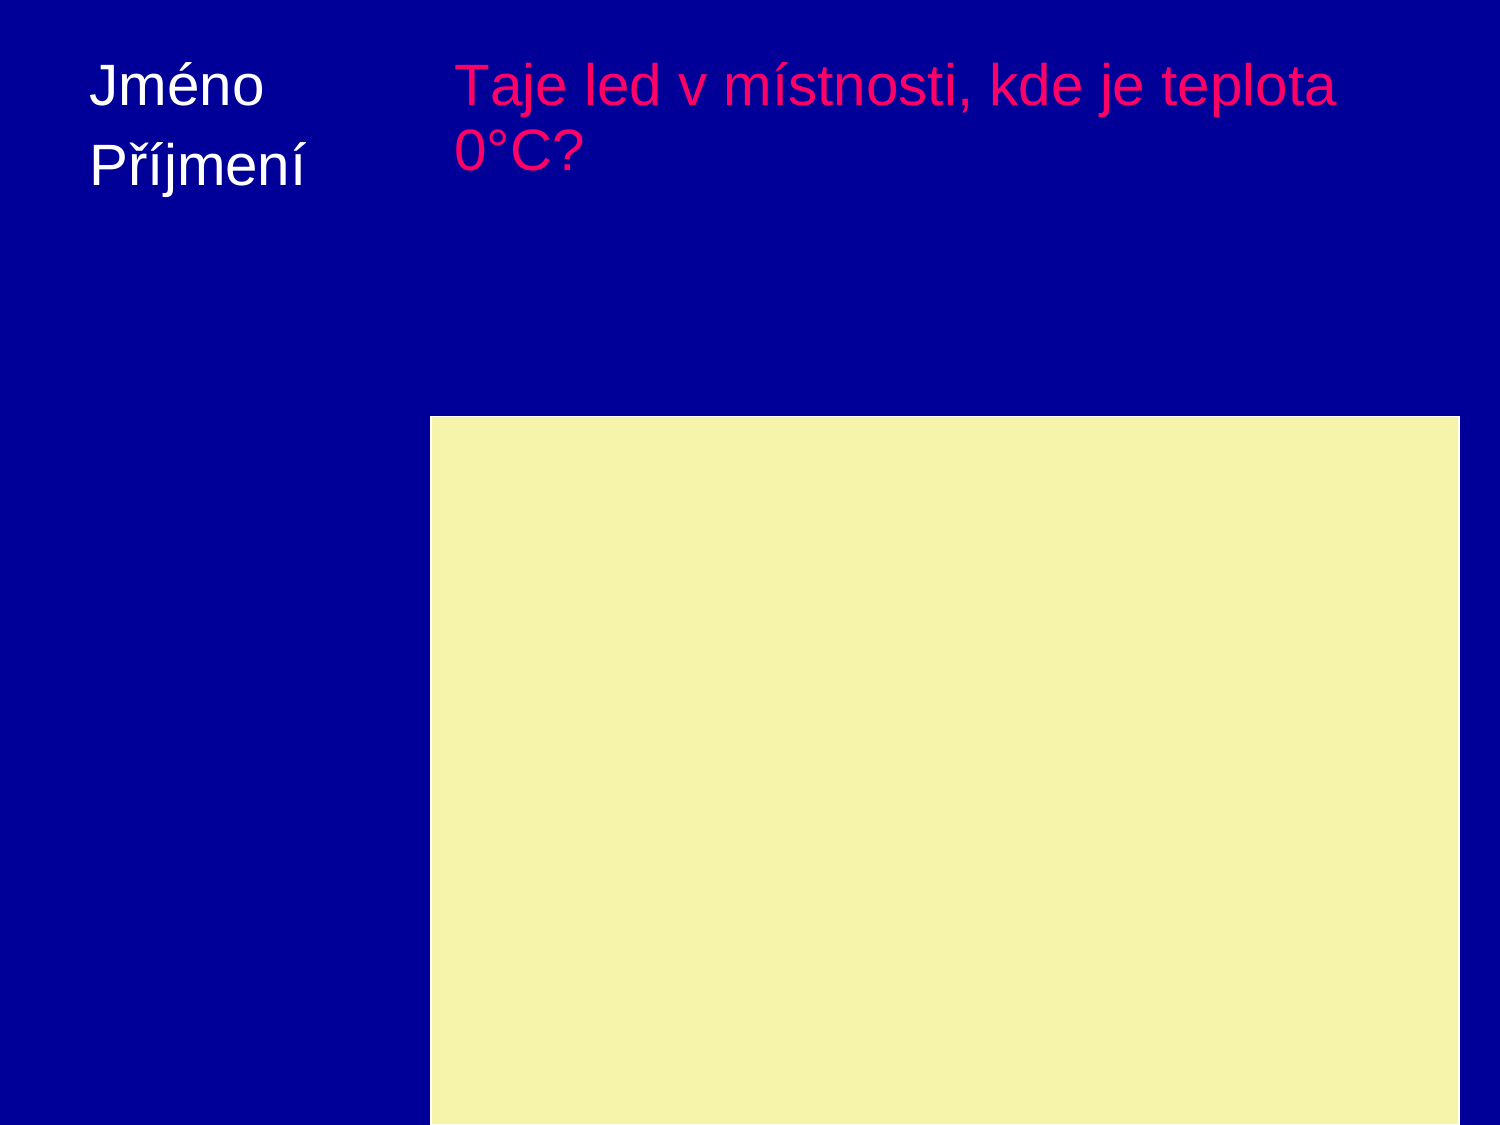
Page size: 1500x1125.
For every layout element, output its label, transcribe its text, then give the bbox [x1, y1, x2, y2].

text_box [430, 416, 1459, 1125]
text_box Jméno Příjmení [75, 45, 440, 525]
text_box Taje led v místnosti, kde je teplota 0°C? [440, 45, 1459, 416]
